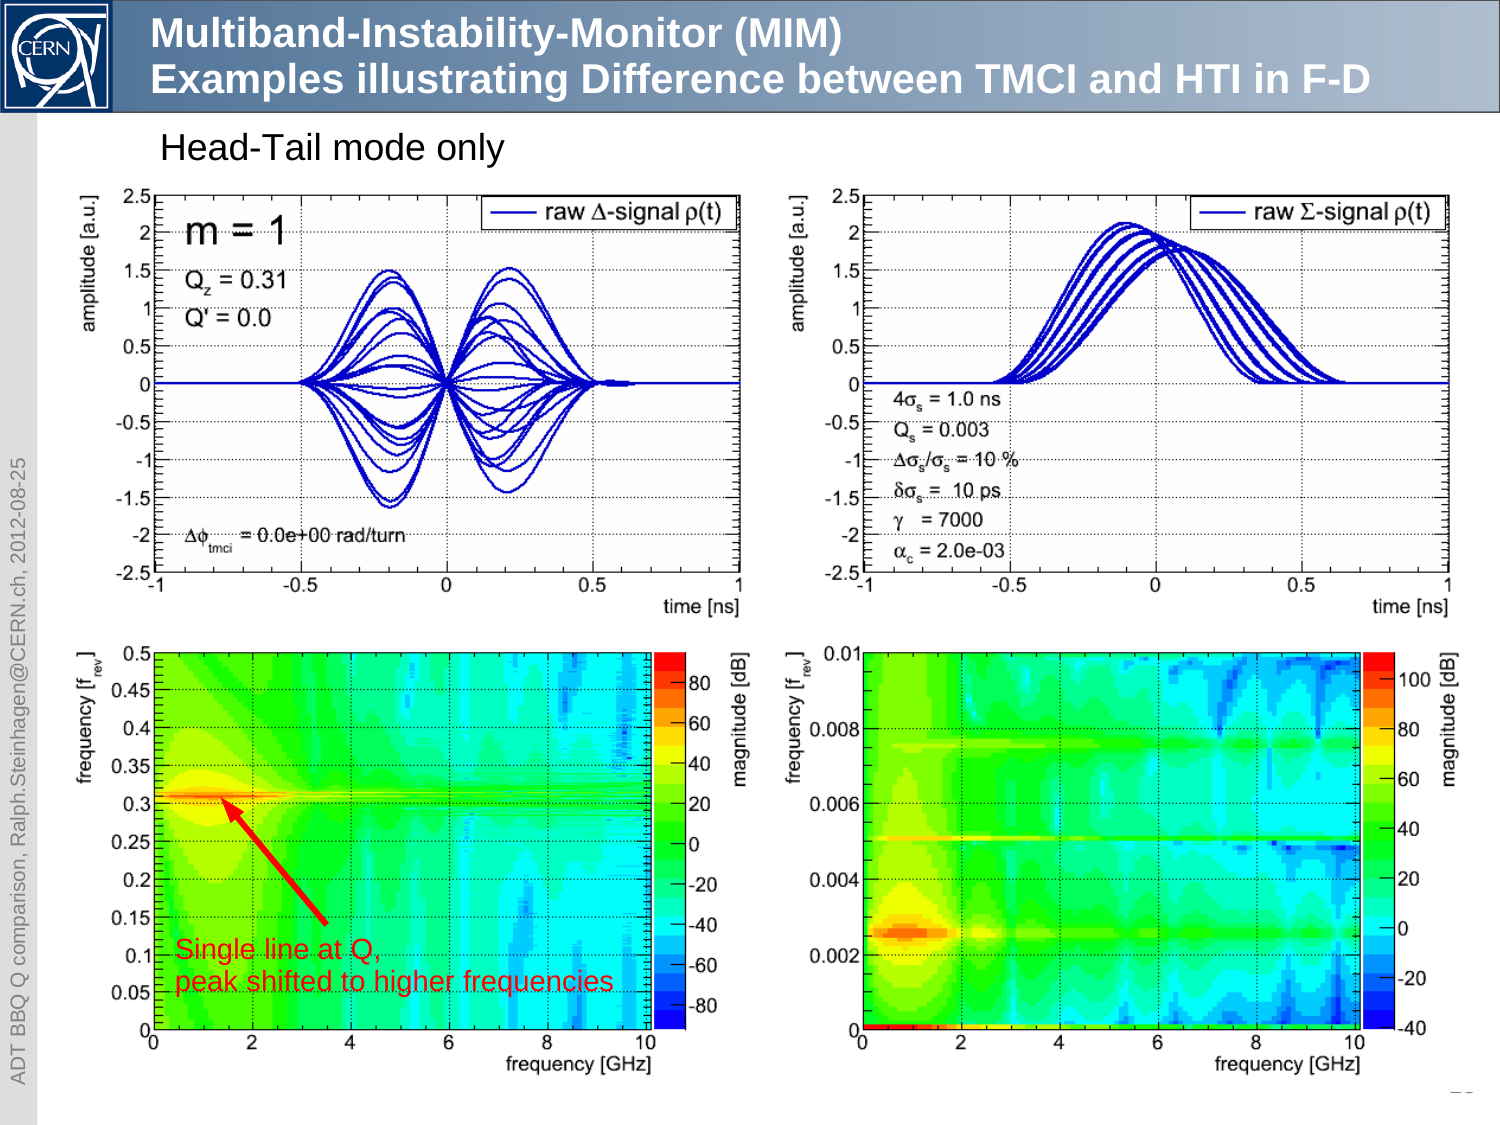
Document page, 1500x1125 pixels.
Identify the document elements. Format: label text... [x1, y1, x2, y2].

text_box Head-Tail mode only [142, 116, 523, 180]
picture [0, 0, 113, 113]
picture [59, 177, 1477, 1092]
text_box Single line at Q, peak shifted to higher frequencies [159, 924, 631, 1007]
title Multiband-Instability-Monitor (MIM) Examples illustrating Difference between TMCI and HTI in F-D [150, 0, 1500, 113]
